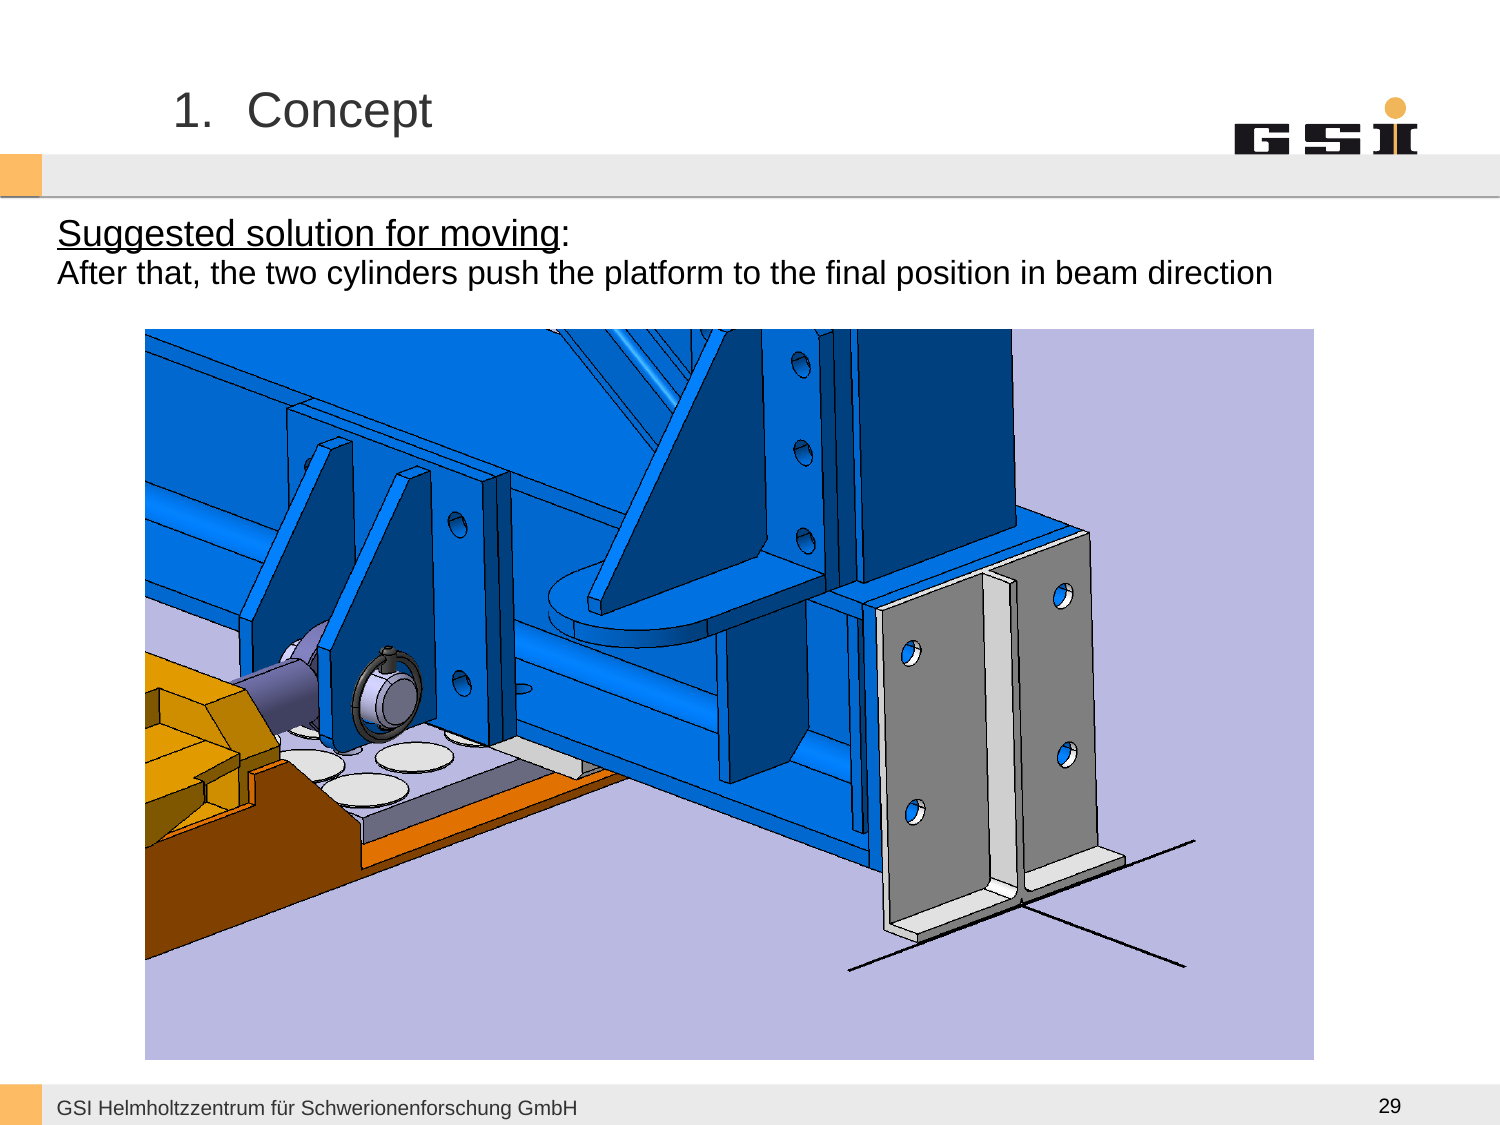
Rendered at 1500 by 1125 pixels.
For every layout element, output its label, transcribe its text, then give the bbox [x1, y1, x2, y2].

picture [145, 329, 1314, 1060]
picture [1233, 95, 1419, 154]
text_box Suggested solution for moving: After that, the two cylinders push the platform to the final position in beam direction [42, 204, 1500, 430]
title 1. Concept [137, 45, 1054, 175]
